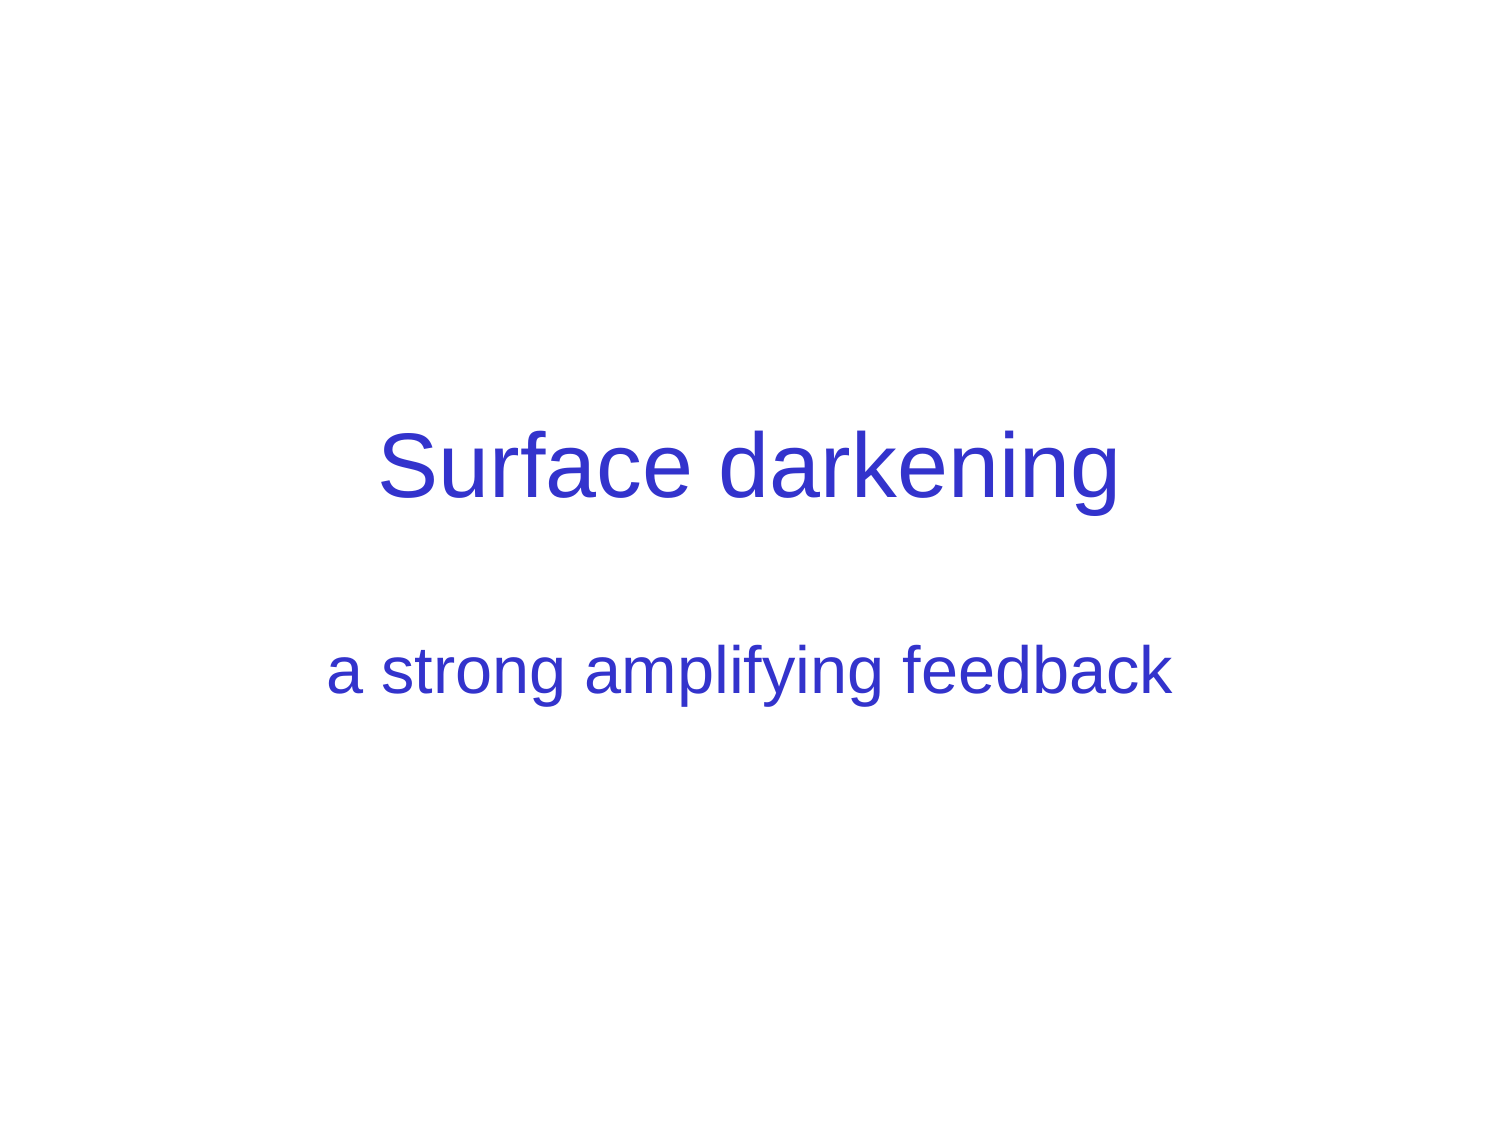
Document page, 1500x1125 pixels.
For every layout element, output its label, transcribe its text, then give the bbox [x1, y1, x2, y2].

subtitle a strong amplifying feedback [225, 637, 1276, 926]
title Surface darkening [112, 374, 1388, 563]
